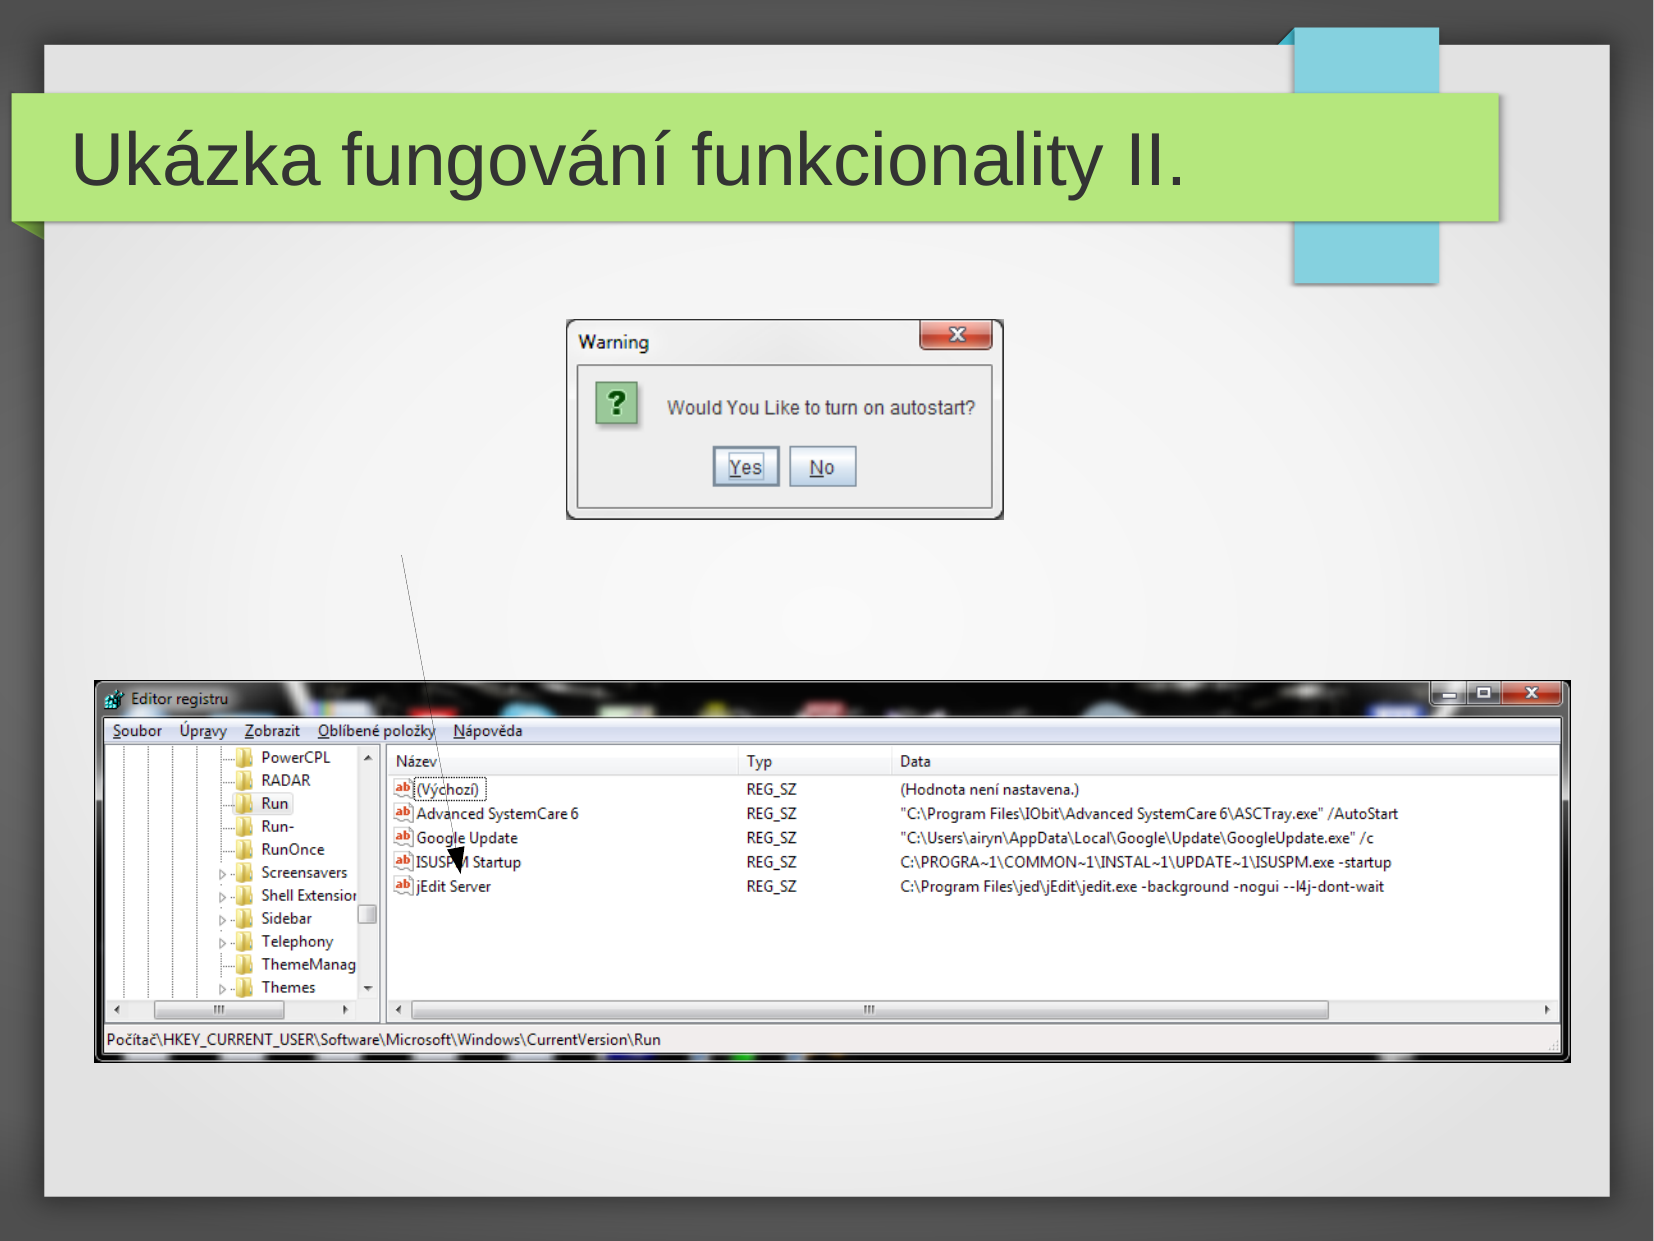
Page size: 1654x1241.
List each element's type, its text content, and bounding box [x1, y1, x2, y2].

title Ukázka fungování funkcionality II. [70, 106, 1229, 213]
picture [0, 0, 1654, 1241]
